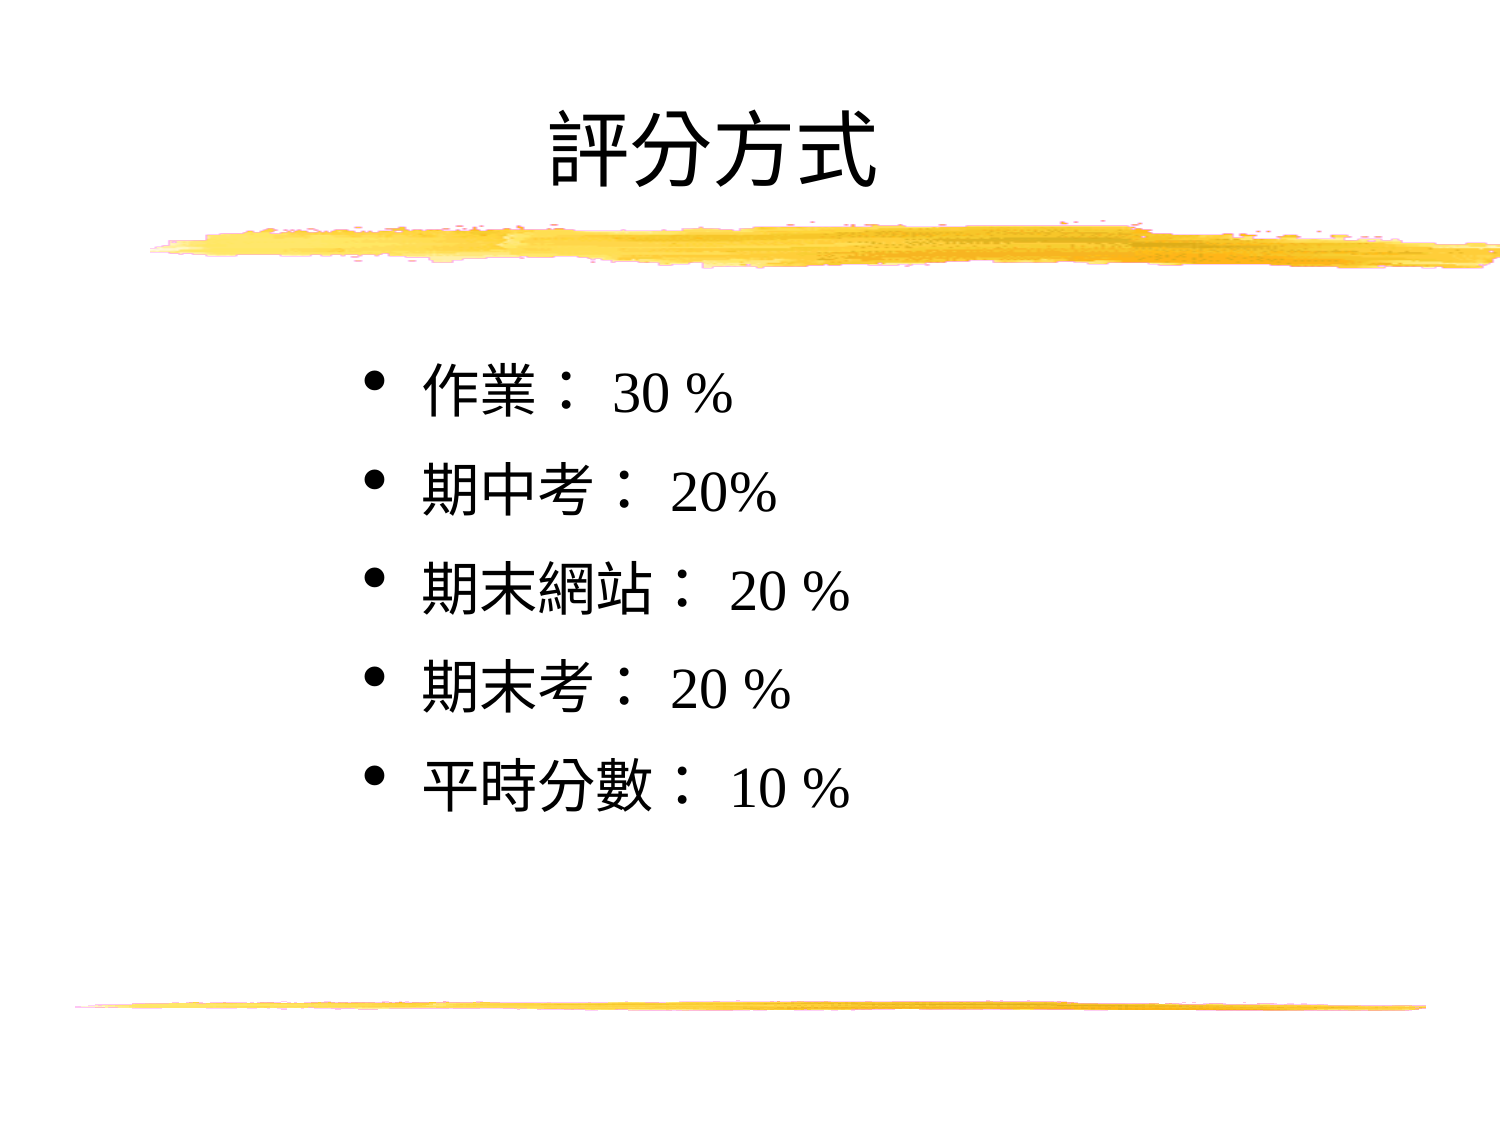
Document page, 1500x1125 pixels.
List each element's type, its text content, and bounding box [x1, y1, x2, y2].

title 評分方式 [75, 24, 1351, 213]
list 作業：30 % 期中考：20% 期末網站：20 % 期末考：20 % 平時分數：10 % [350, 337, 1166, 838]
picture [75, 999, 1426, 1013]
picture [150, 215, 1500, 279]
